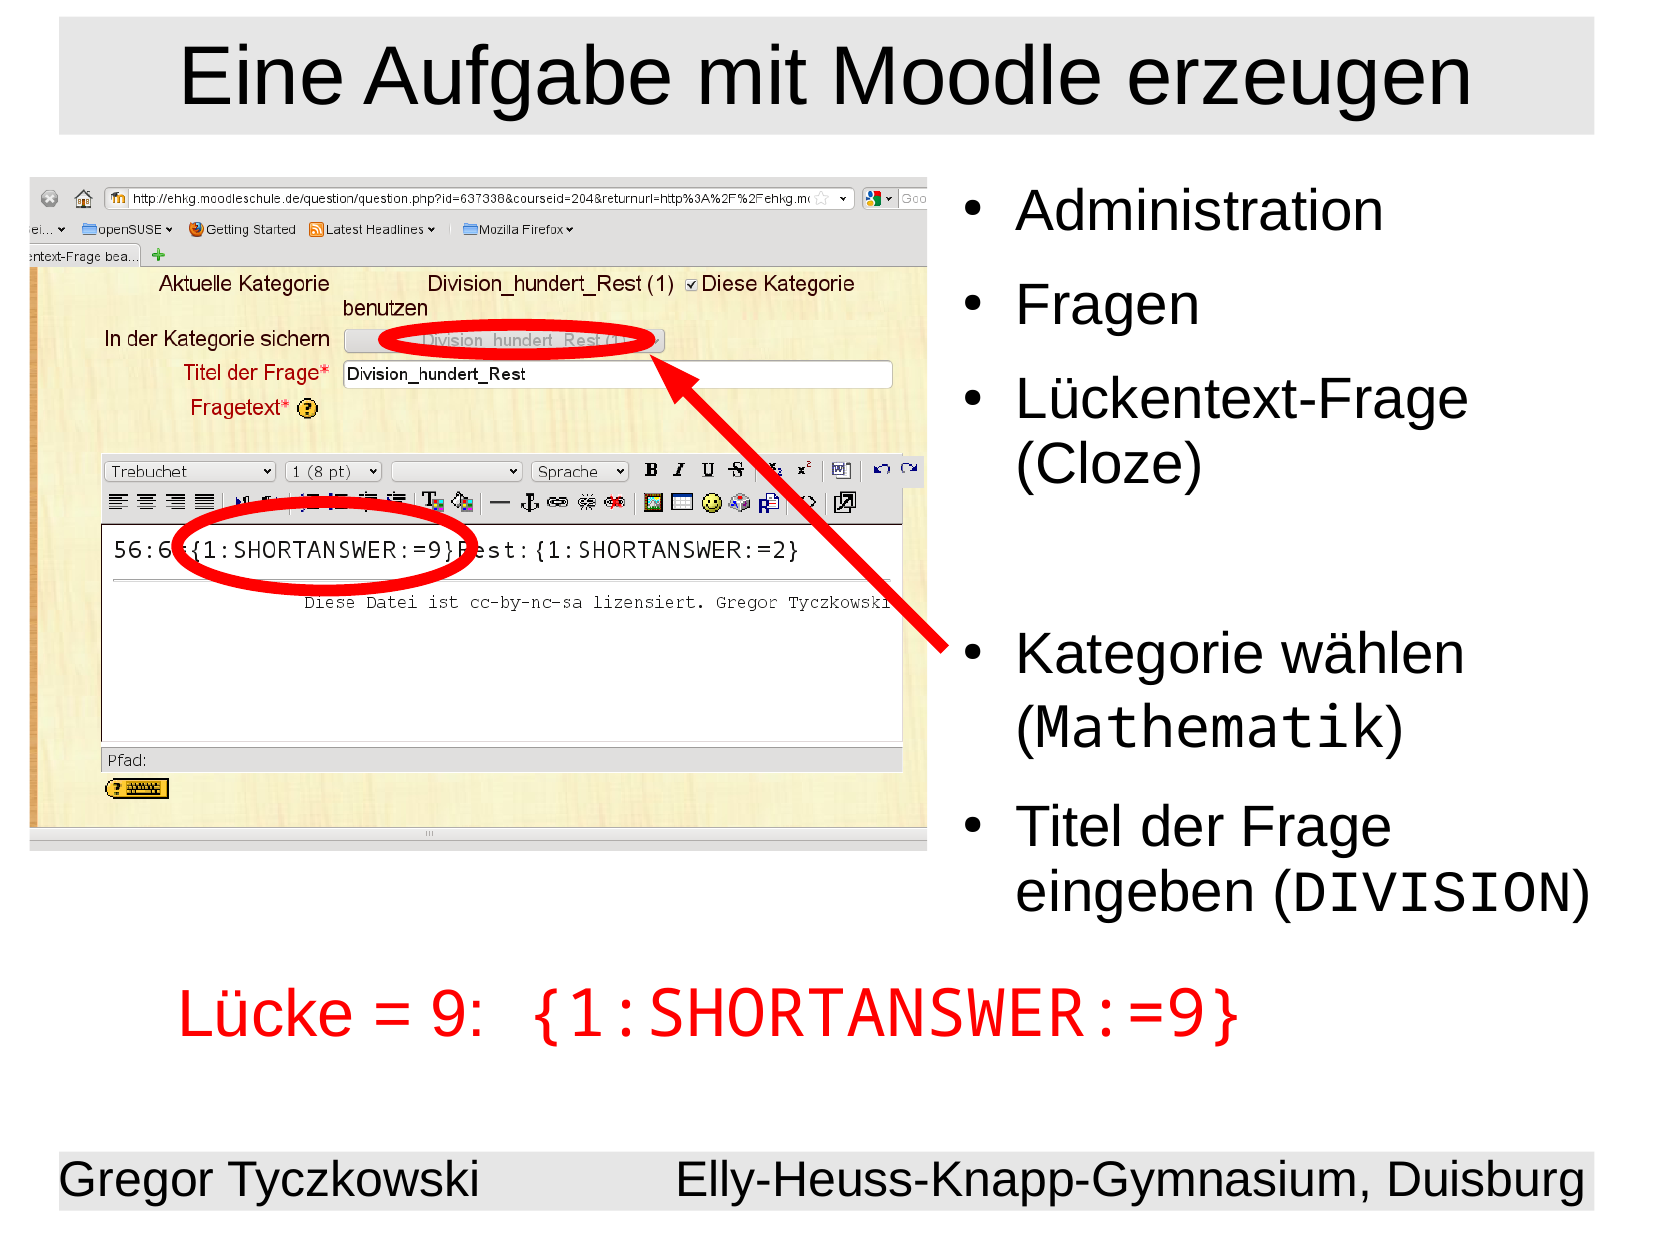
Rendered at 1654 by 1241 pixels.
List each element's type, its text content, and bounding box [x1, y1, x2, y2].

picture [29, 177, 928, 851]
title Eine Aufgabe mit Moodle erzeugen [59, 16, 1595, 135]
list Lücke = 9: {1:SHORTANSWER:=9} [177, 856, 1536, 1032]
list Administration Fragen Lückentext-Frage (Cloze) Kategorie wählen (Mathematik) Titel der Frage eingeben (DIVISION) [944, 177, 1625, 920]
list Gregor Tyczkowski Elly-Heuss-Knapp-Gymnasium, Duisburg [59, 1151, 1595, 1211]
